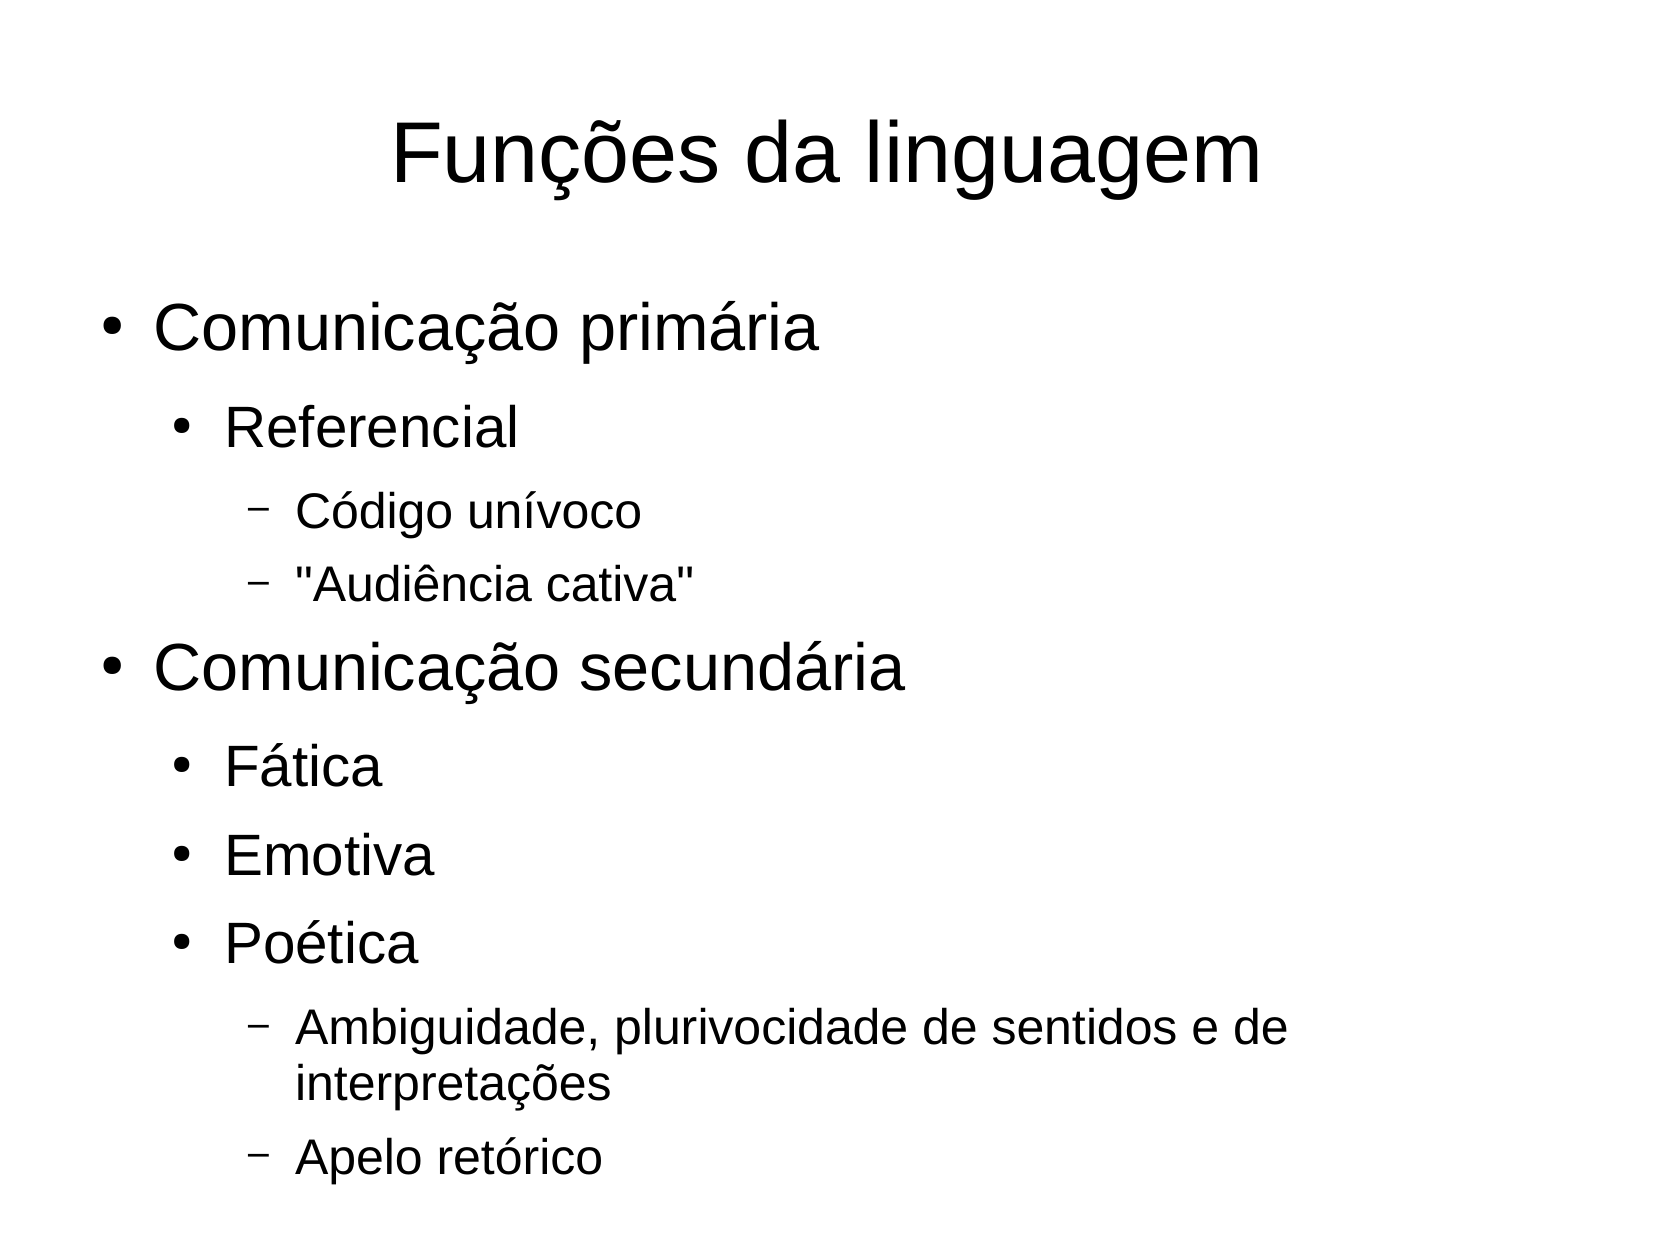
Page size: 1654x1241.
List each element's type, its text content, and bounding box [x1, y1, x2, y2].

list Comunicação primária Referencial Código unívoco "Audiência cativa" Comunicação secundária Fática Emotiva Poética Ambiguidade, plurivocidade de sentidos e de interpretações Apelo retórico [82, 290, 1571, 1185]
title Funções da linguagem [82, 49, 1571, 257]
